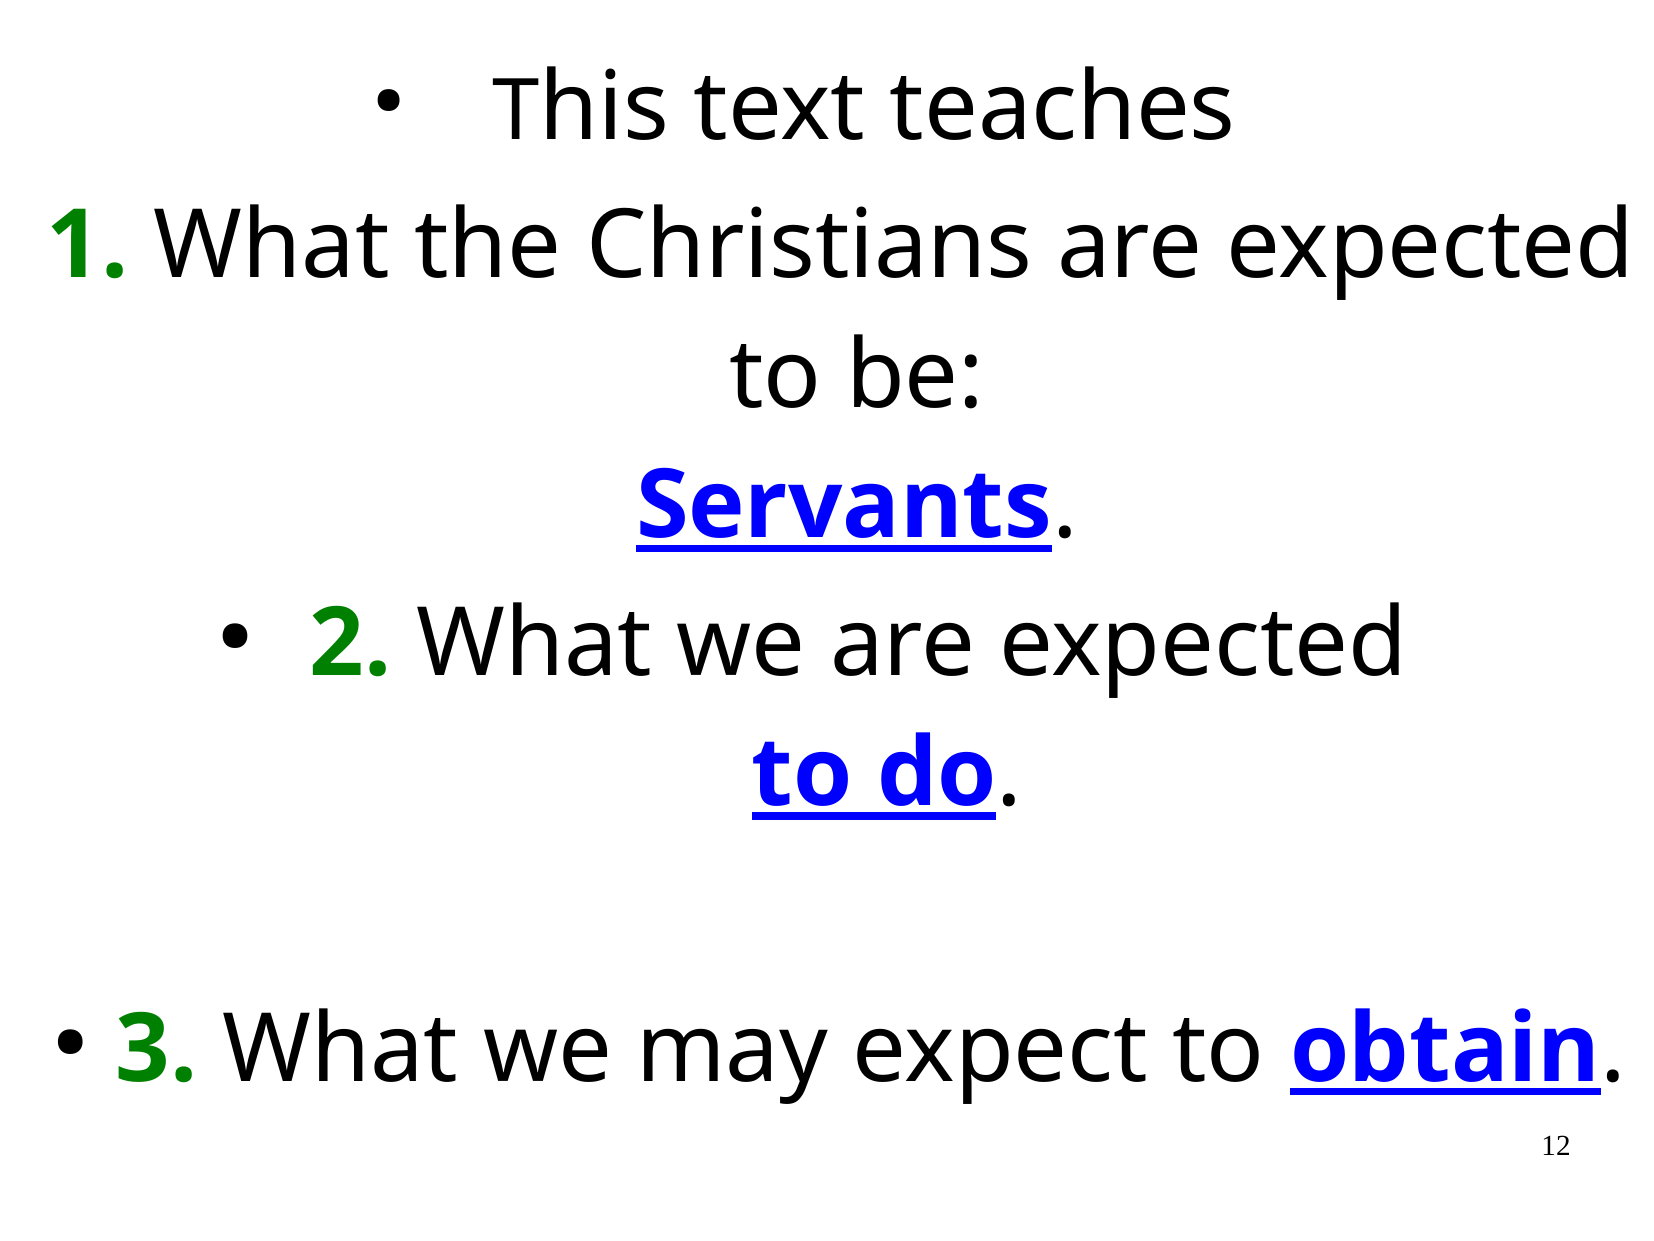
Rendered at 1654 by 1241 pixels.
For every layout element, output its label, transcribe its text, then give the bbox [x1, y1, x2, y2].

list This text teaches 1. What the Christians are expected to be: Servants. 2. What we are expected to do. 3. What we may expect to obtain. [0, 37, 1651, 1201]
